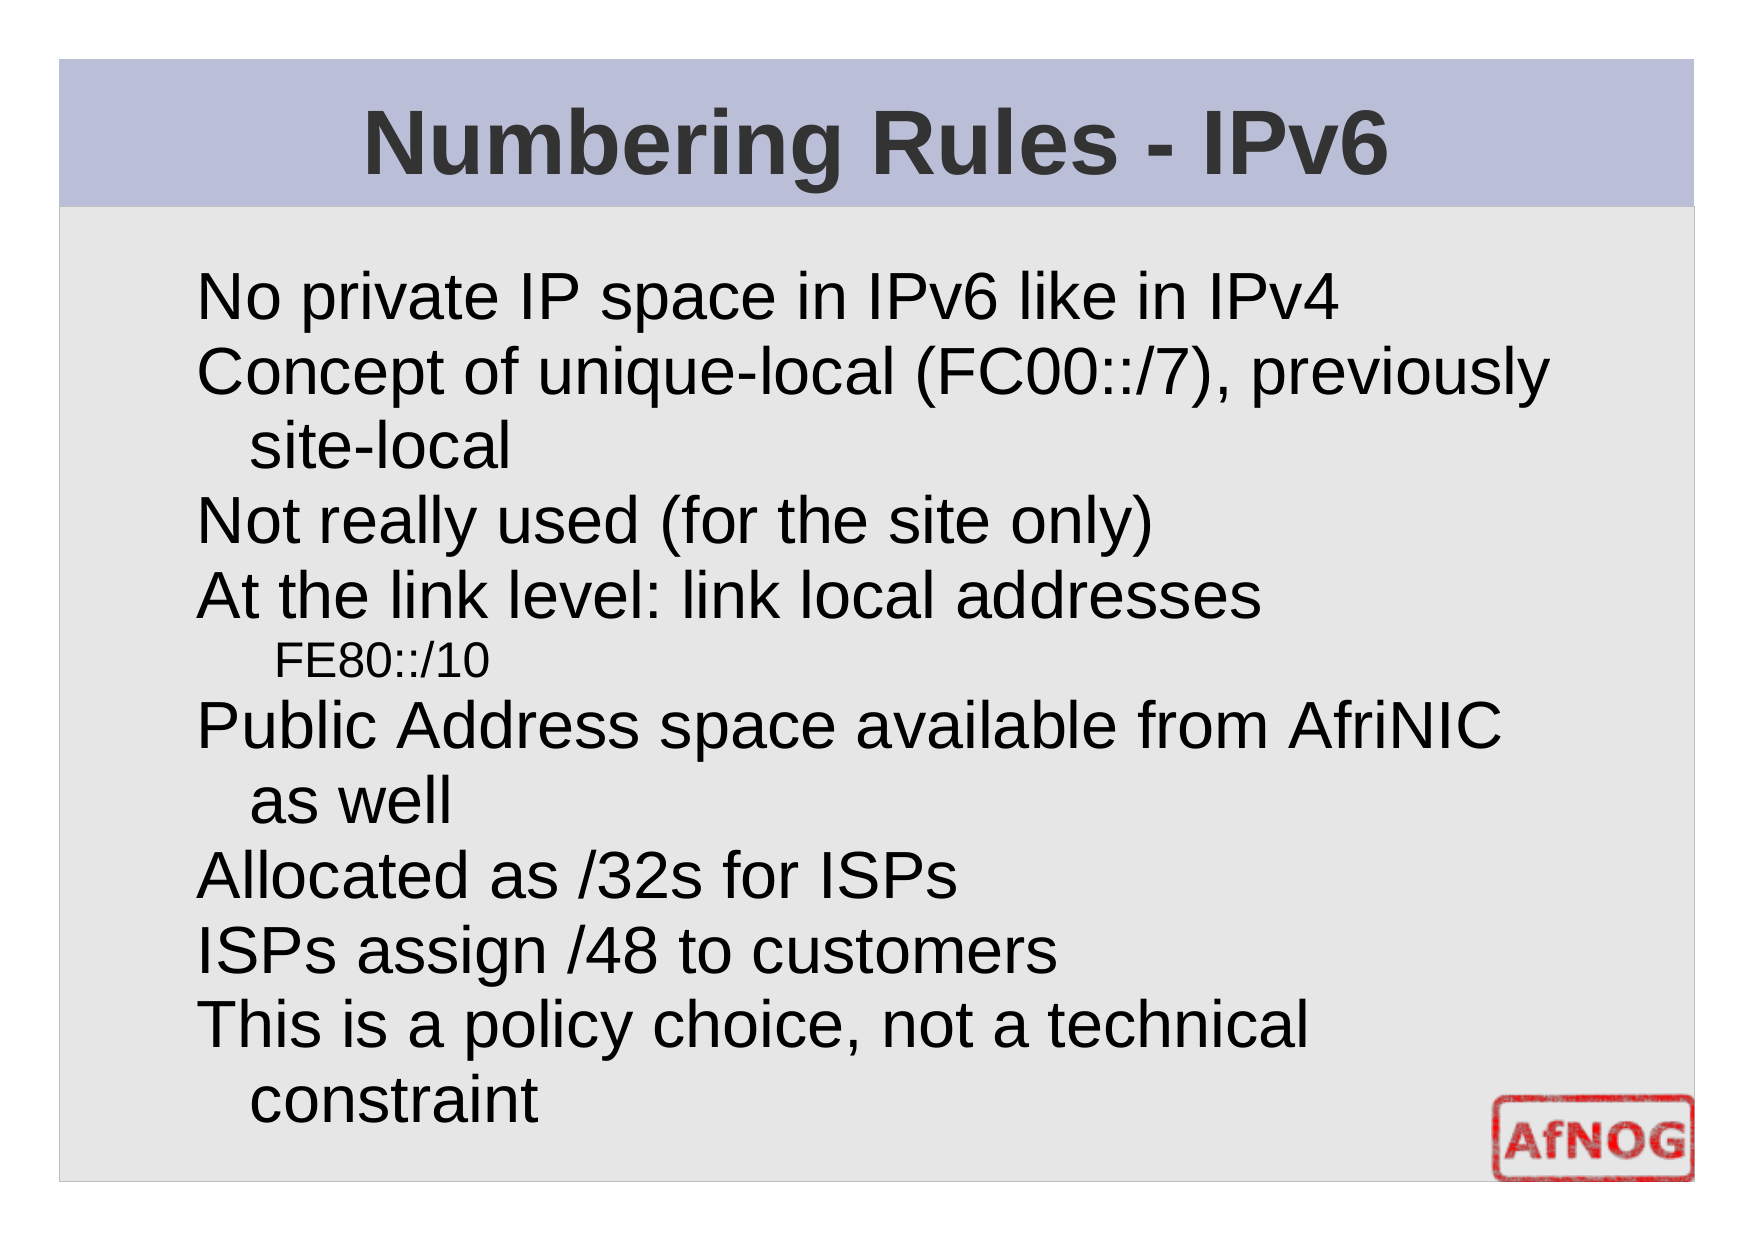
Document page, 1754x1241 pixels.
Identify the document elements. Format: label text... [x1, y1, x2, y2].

title Numbering Rules - IPv6 [59, 48, 1695, 237]
list No private IP space in IPv6 like in IPv4 Concept of unique-local (FC00::/7), previously site-local Not really used (for the site only) At the link level: link local addresses FE80::/10 Public Address space available from AfriNIC as well Allocated as /32s for ISPs ISPs assign /48 to customers This is a policy choice, not a technical constraint [179, 258, 1576, 1158]
picture [1490, 1092, 1695, 1182]
